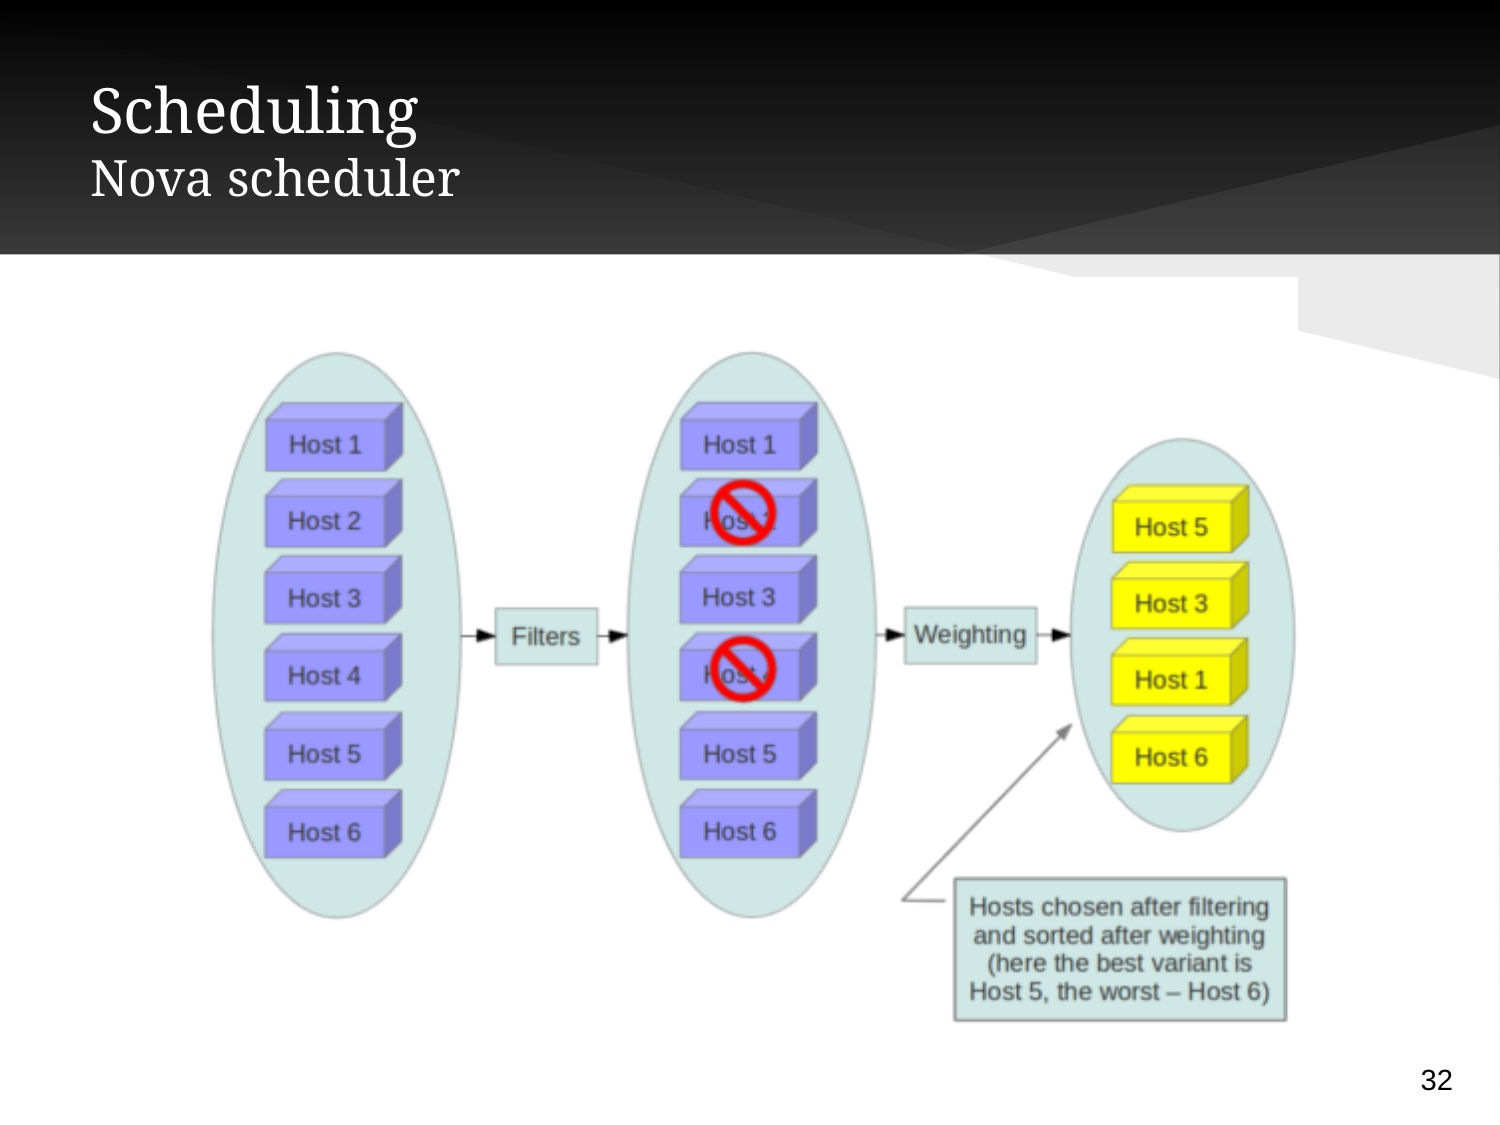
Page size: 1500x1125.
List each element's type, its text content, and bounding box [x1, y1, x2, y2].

title Scheduling Nova scheduler [75, 45, 1425, 233]
picture [202, 277, 1298, 1074]
text_box 32 [1405, 1046, 1471, 1097]
